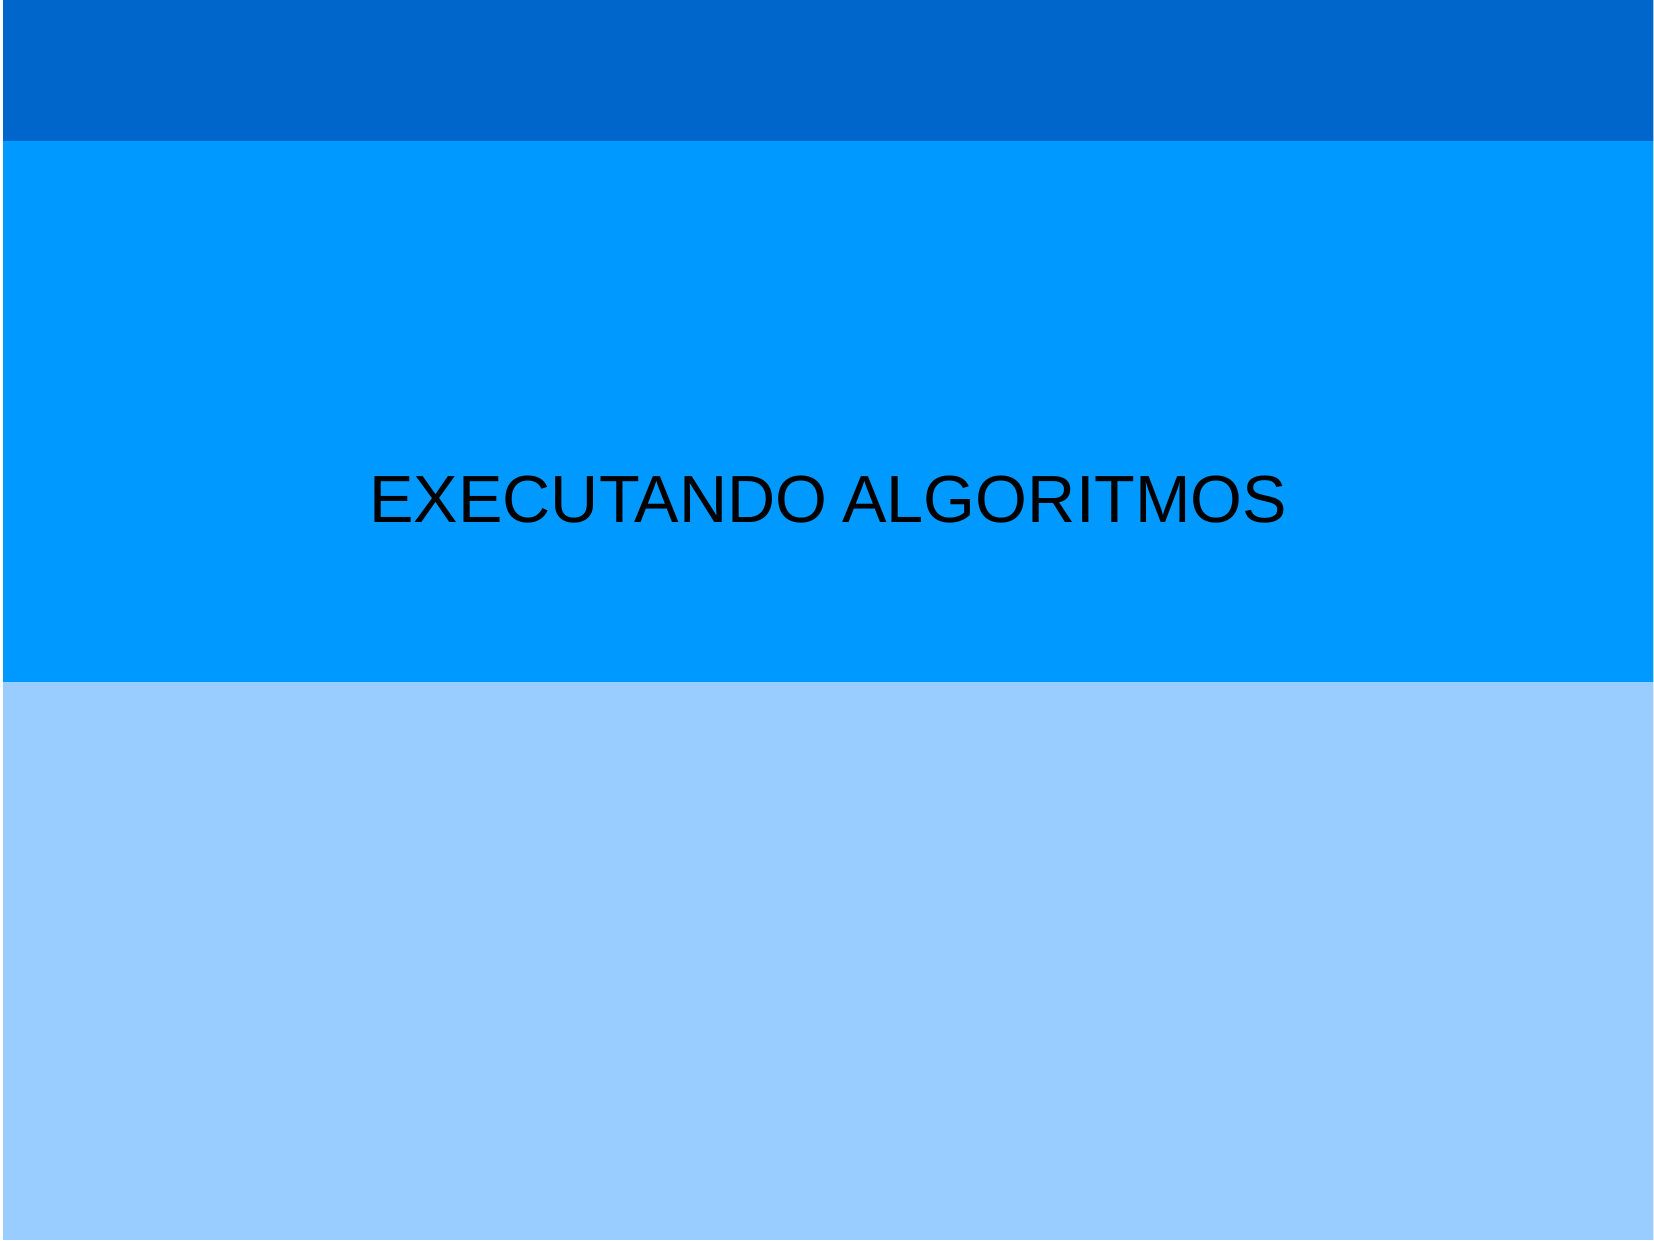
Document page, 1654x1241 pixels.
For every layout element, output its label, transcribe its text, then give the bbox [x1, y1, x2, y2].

table_header [3, 0, 1654, 141]
table_cell EXECUTANDO ALGORITMOS [3, 141, 1654, 682]
table_cell [3, 682, 1654, 1240]
